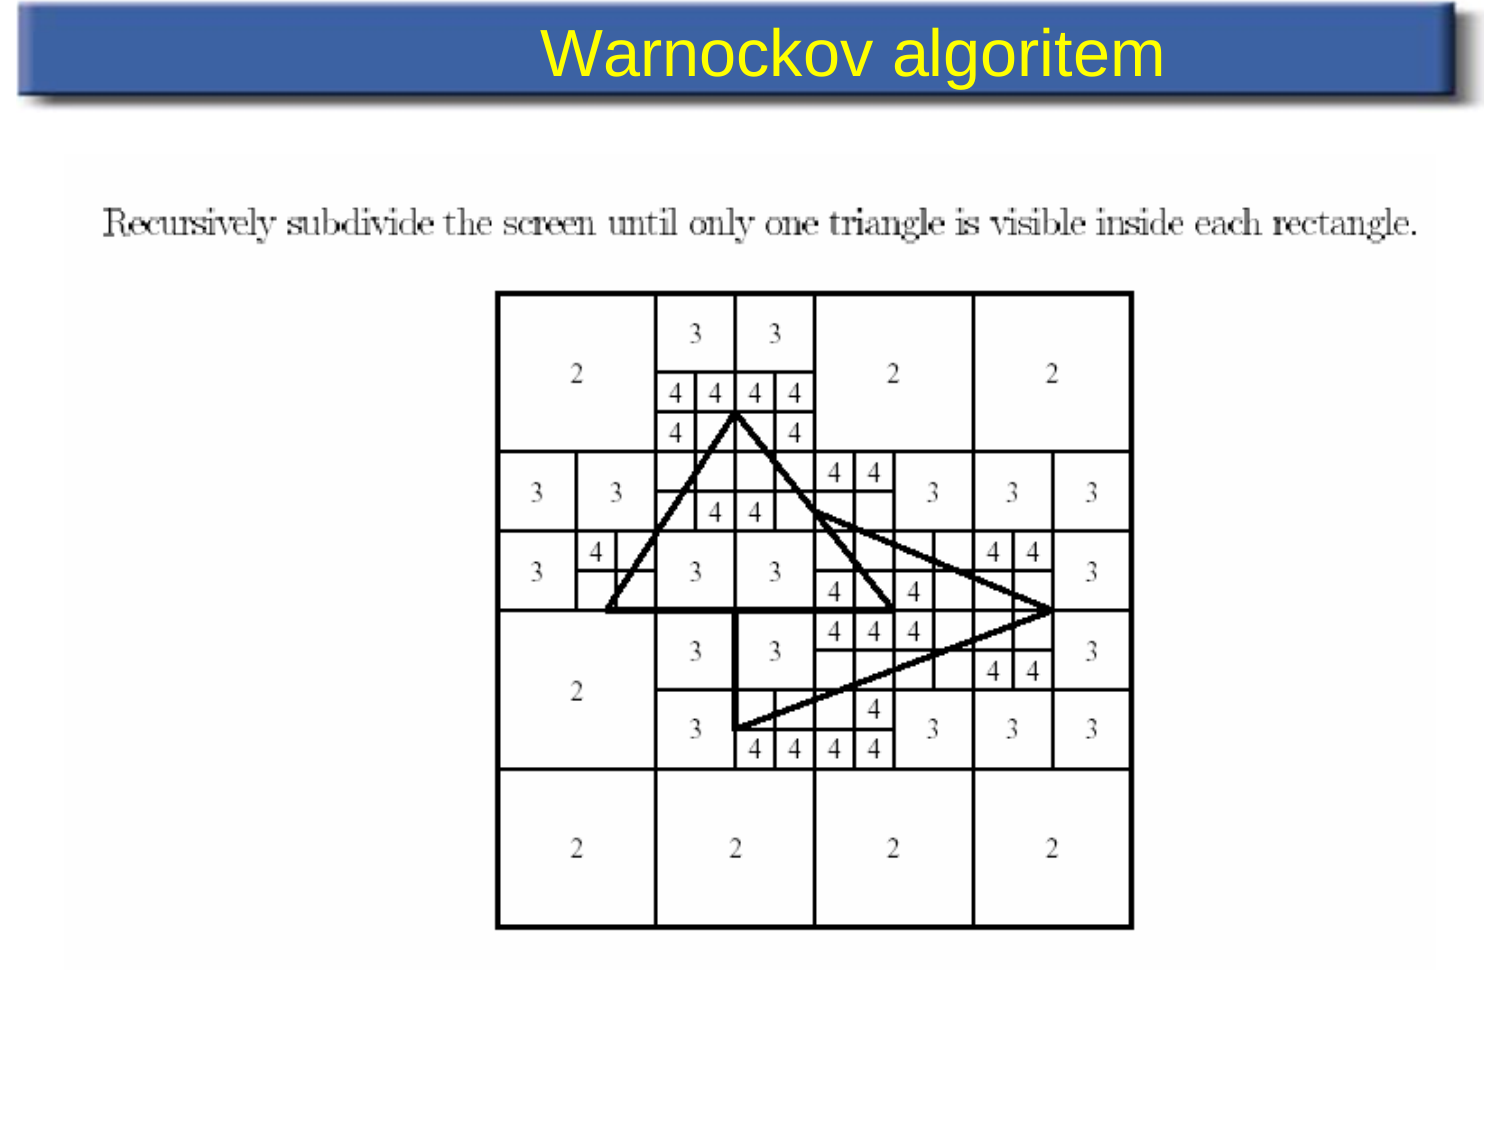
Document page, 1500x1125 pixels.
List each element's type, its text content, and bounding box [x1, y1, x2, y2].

picture [64, 154, 1436, 970]
text_box Warnockov algoritem [525, 2, 1182, 98]
picture [16, 0, 1484, 113]
